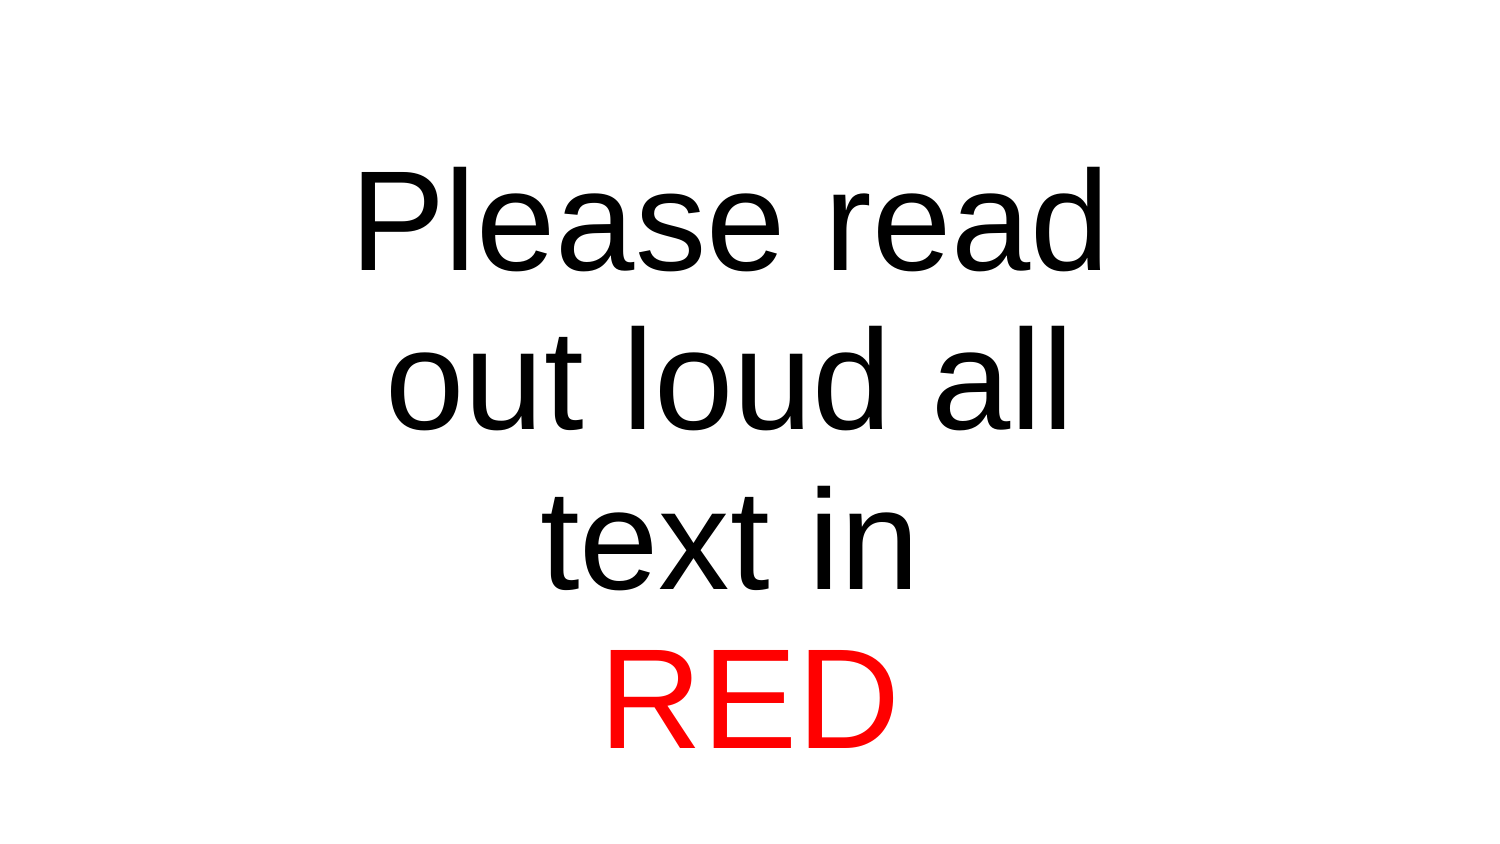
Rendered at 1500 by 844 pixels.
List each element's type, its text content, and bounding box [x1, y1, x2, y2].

title Please read out loud all text in RED [51, 122, 1449, 794]
